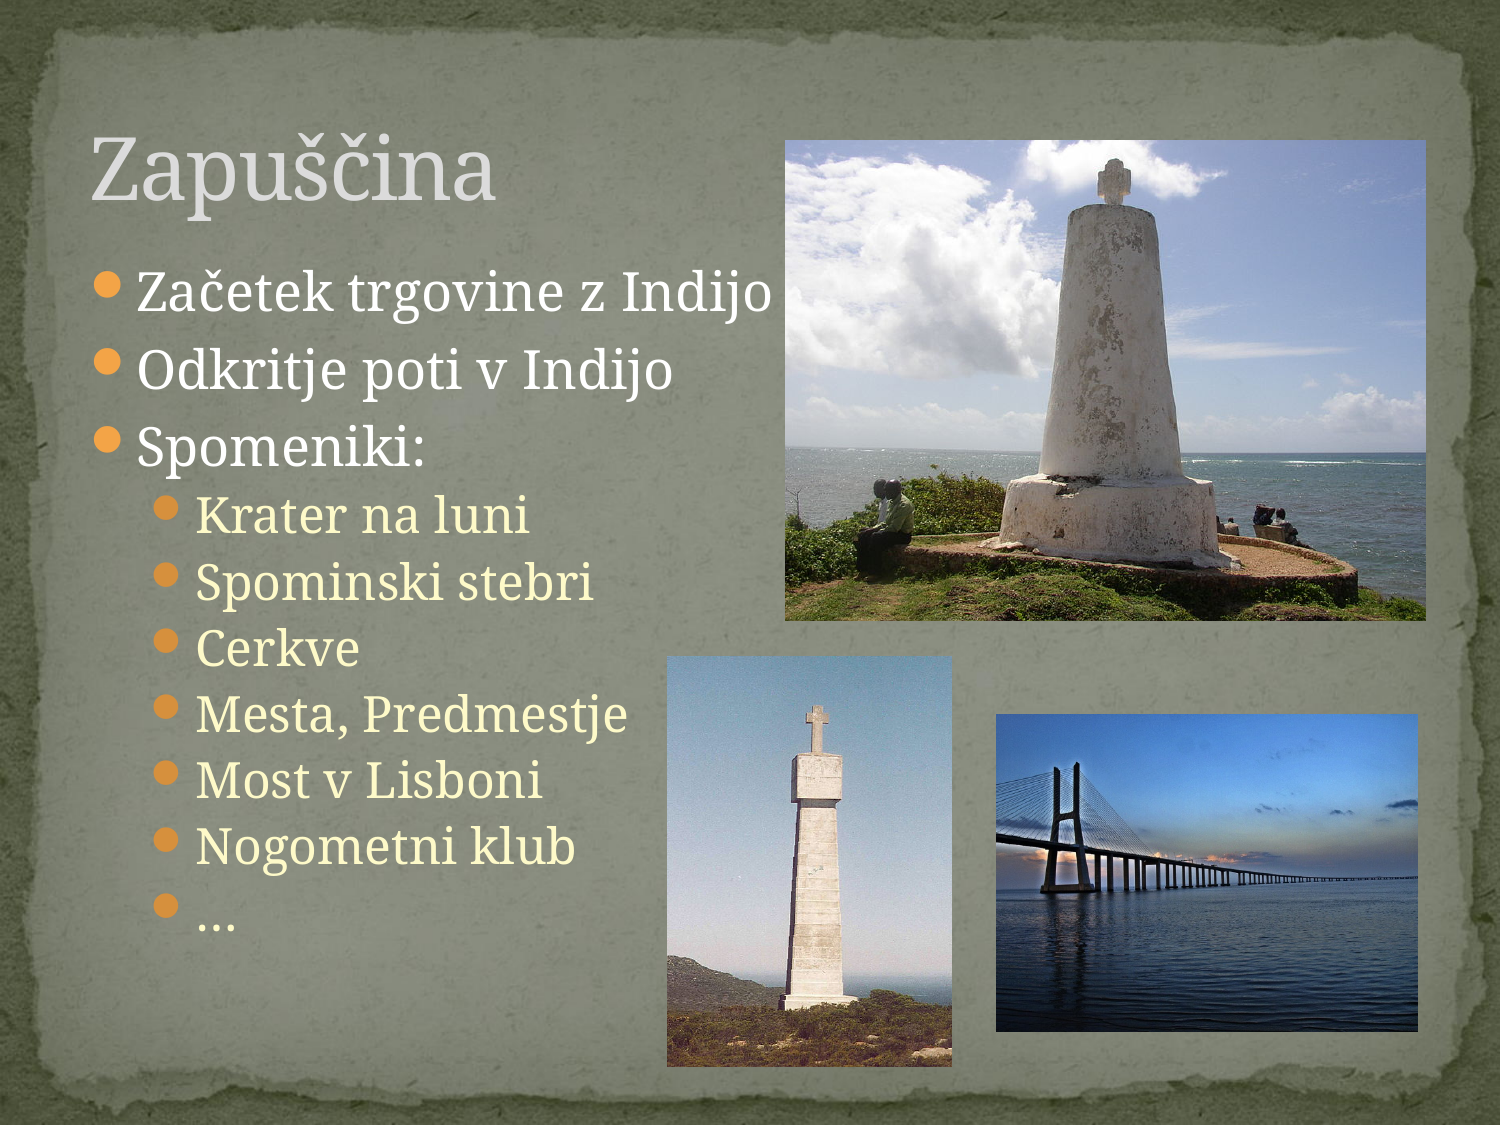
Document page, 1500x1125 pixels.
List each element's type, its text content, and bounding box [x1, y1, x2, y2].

list Začetek trgovine z Indijo Odkritje poti v Indijo Spomeniki: Krater na luni Spominski stebri Cerkve Mesta, Predmestje Most v Lisboni Nogometni klub … [75, 249, 1425, 1000]
picture [0, 0, 1500, 1125]
title Zapuščina [75, 24, 1425, 225]
